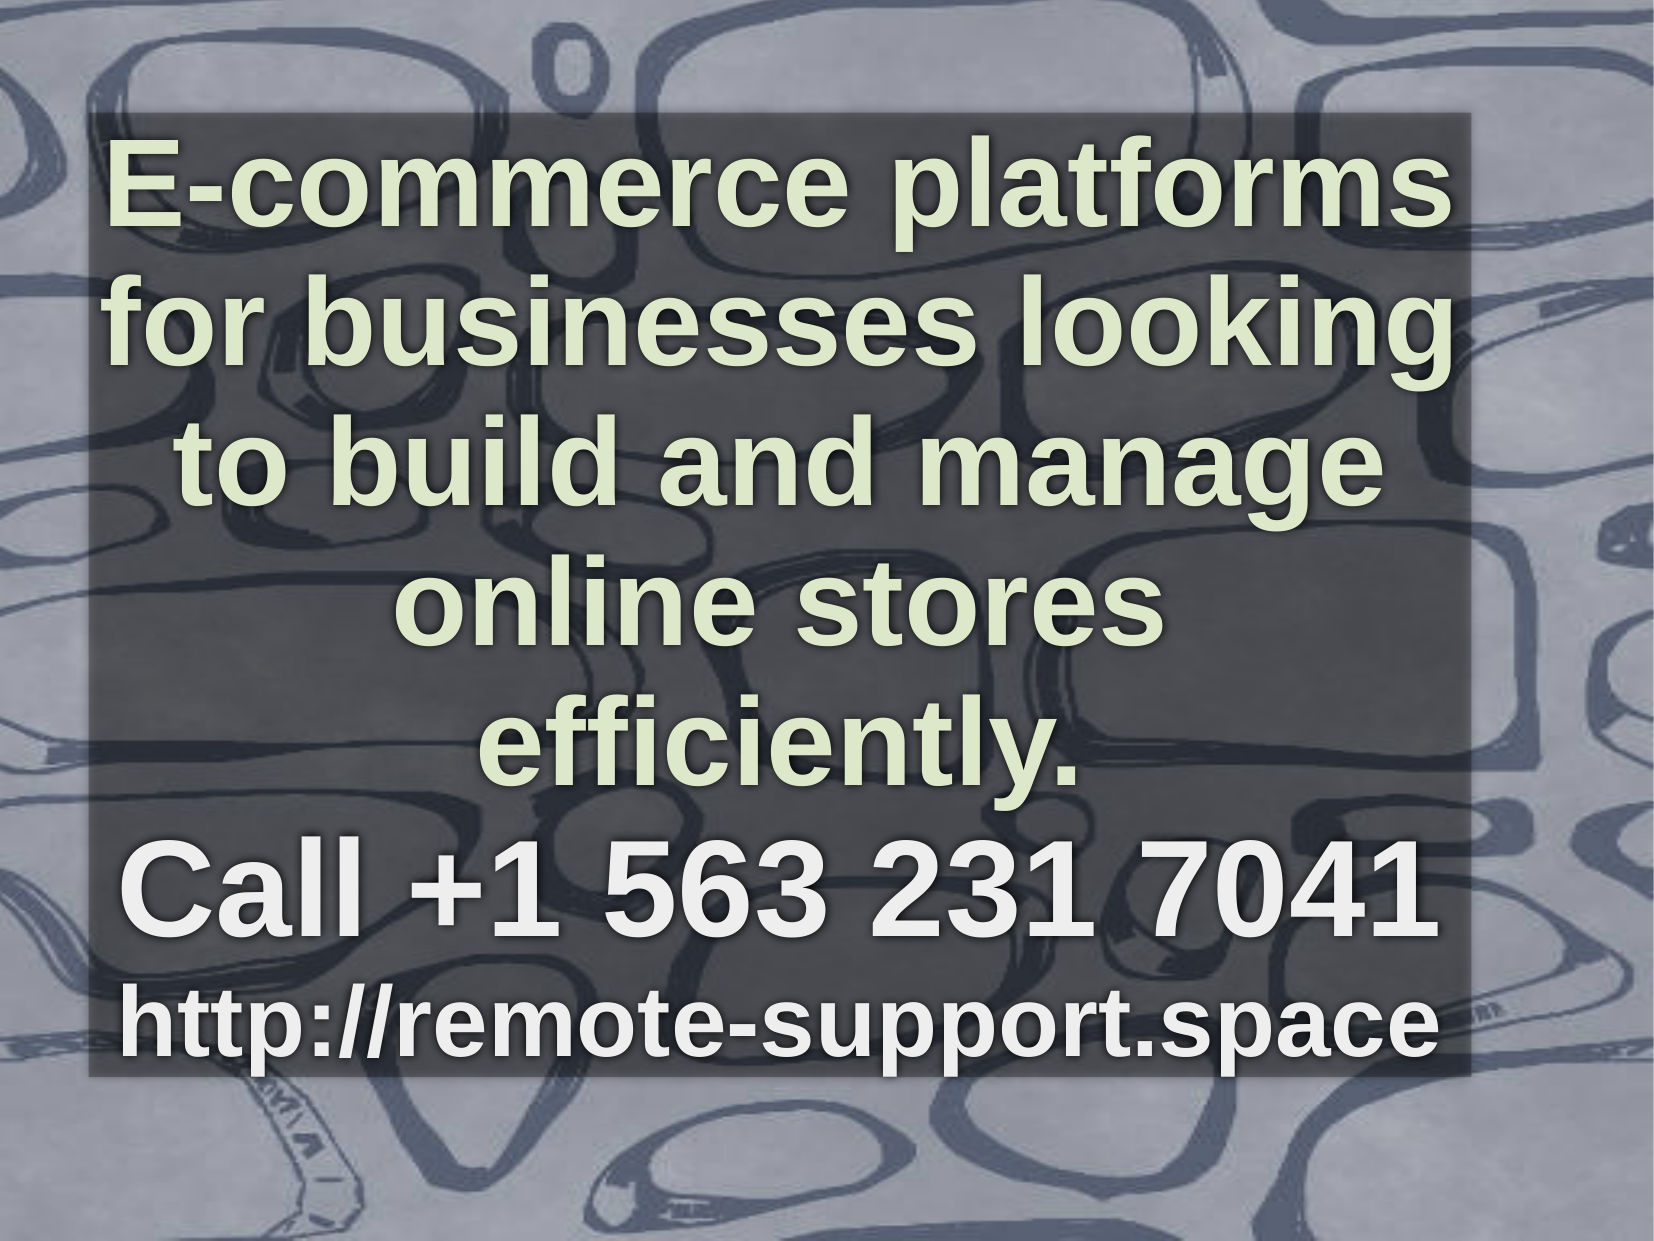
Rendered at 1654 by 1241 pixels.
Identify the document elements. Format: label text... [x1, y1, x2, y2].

text_box E-commerce platforms for businesses looking to build and manage online stores efficiently. Call +1 563 231 7041 http://remote-support.space [88, 112, 1472, 1078]
picture [0, 0, 1654, 1241]
